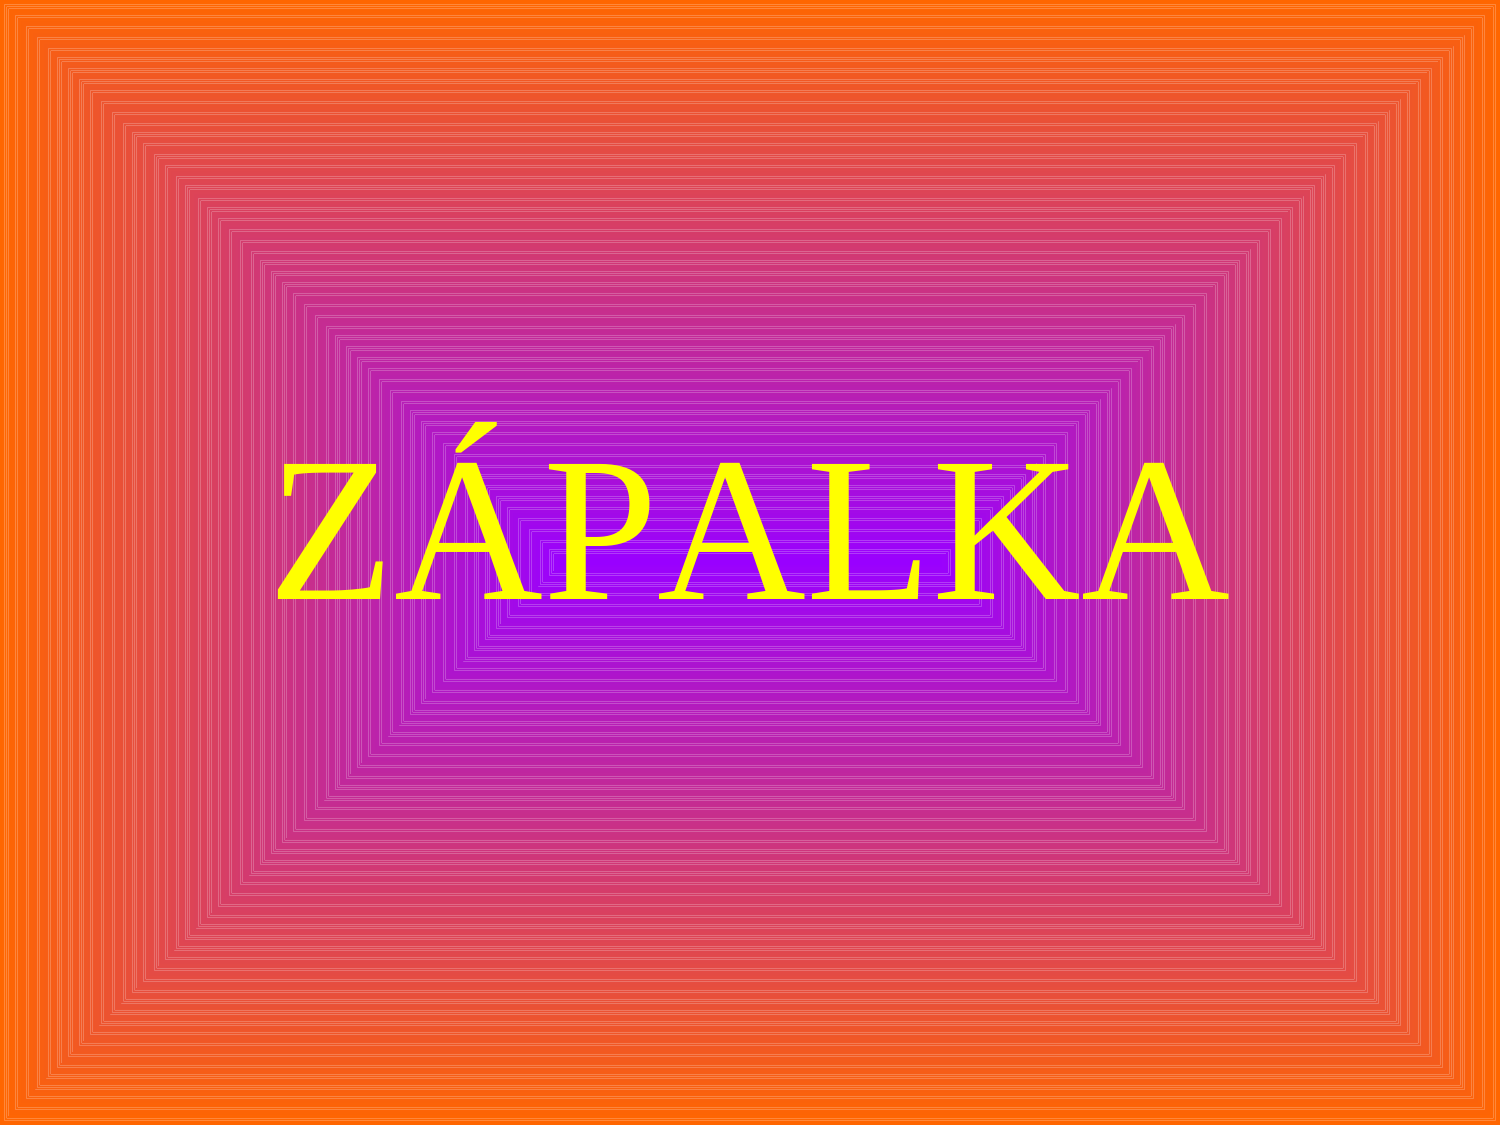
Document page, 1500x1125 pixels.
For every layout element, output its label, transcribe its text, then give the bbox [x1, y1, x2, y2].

text_box ZÁPALKA [0, 385, 1500, 649]
